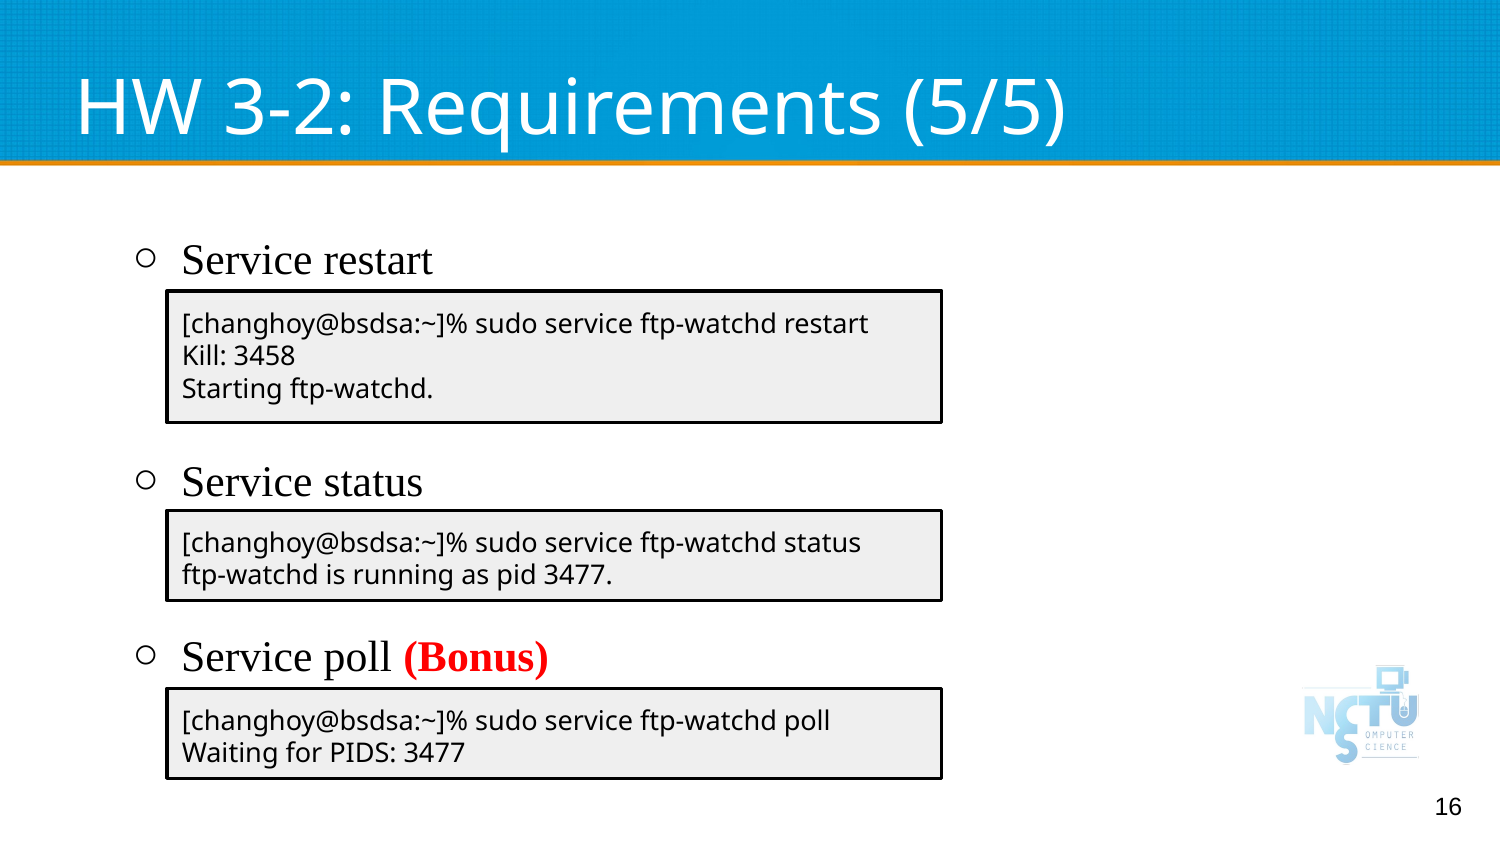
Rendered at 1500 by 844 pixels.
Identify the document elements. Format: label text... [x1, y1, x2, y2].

list Service restart Service status Service poll (Bonus) [70, 223, 1425, 780]
slide_number <number> [1403, 779, 1494, 844]
title HW 3-2: Requirements (5/5) [74, 33, 1500, 175]
picture [0, 160, 1500, 844]
text_box [changhoy@bsdsa:~]% sudo service ftp-watchd status ftp-watchd is running as pid 3477. [166, 510, 942, 601]
text_box [changhoy@bsdsa:~]% sudo service ftp-watchd restart Kill: 3458 Starting ftp-watchd. [166, 290, 942, 423]
text_box [changhoy@bsdsa:~]% sudo service ftp-watchd poll Waiting for PIDS: 3477 [166, 688, 942, 779]
